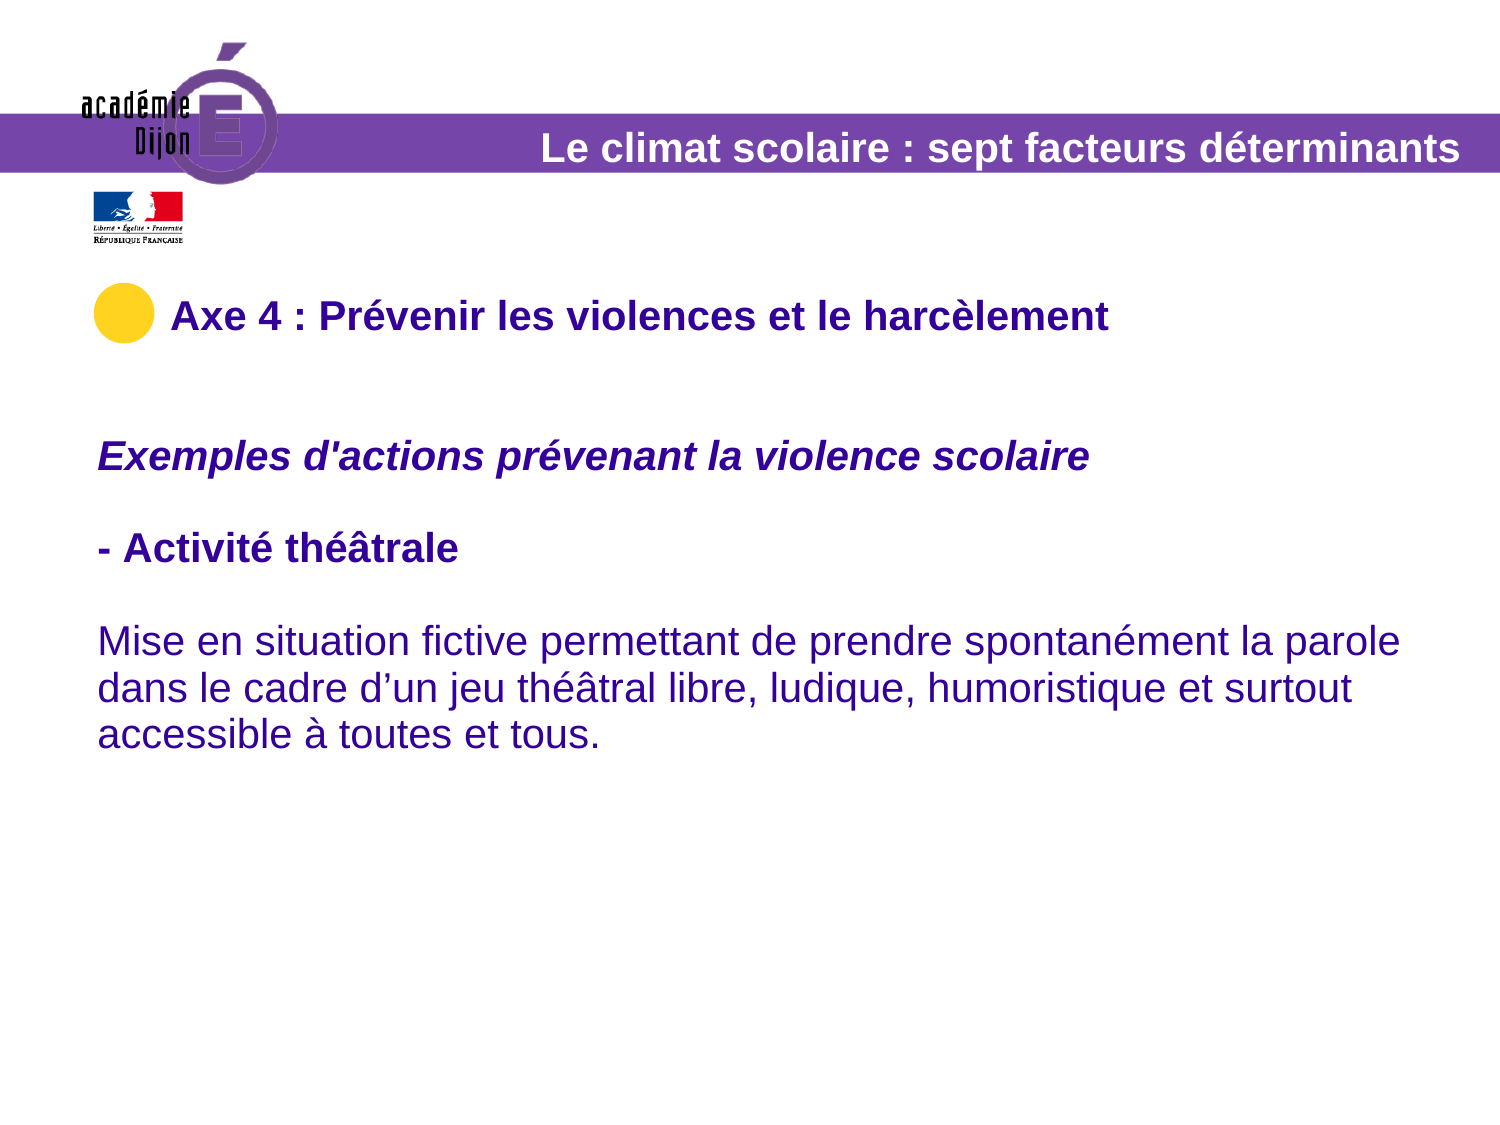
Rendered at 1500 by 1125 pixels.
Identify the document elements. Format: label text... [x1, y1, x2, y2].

text_box [94, 283, 154, 343]
picture [82, 42, 278, 244]
text_box Axe 4 : Prévenir les violences et le harcèlement Exemples d'actions prévenant la violence scolaire - Activité théâtrale Mise en situation fictive permettant de prendre spontanément la parole dans le cadre d’un jeu théâtral libre, ludique, humoristique et surtout accessible à toutes et tous. [82, 285, 1418, 1099]
text_box Le climat scolaire : sept facteurs déterminants [94, 118, 1477, 225]
